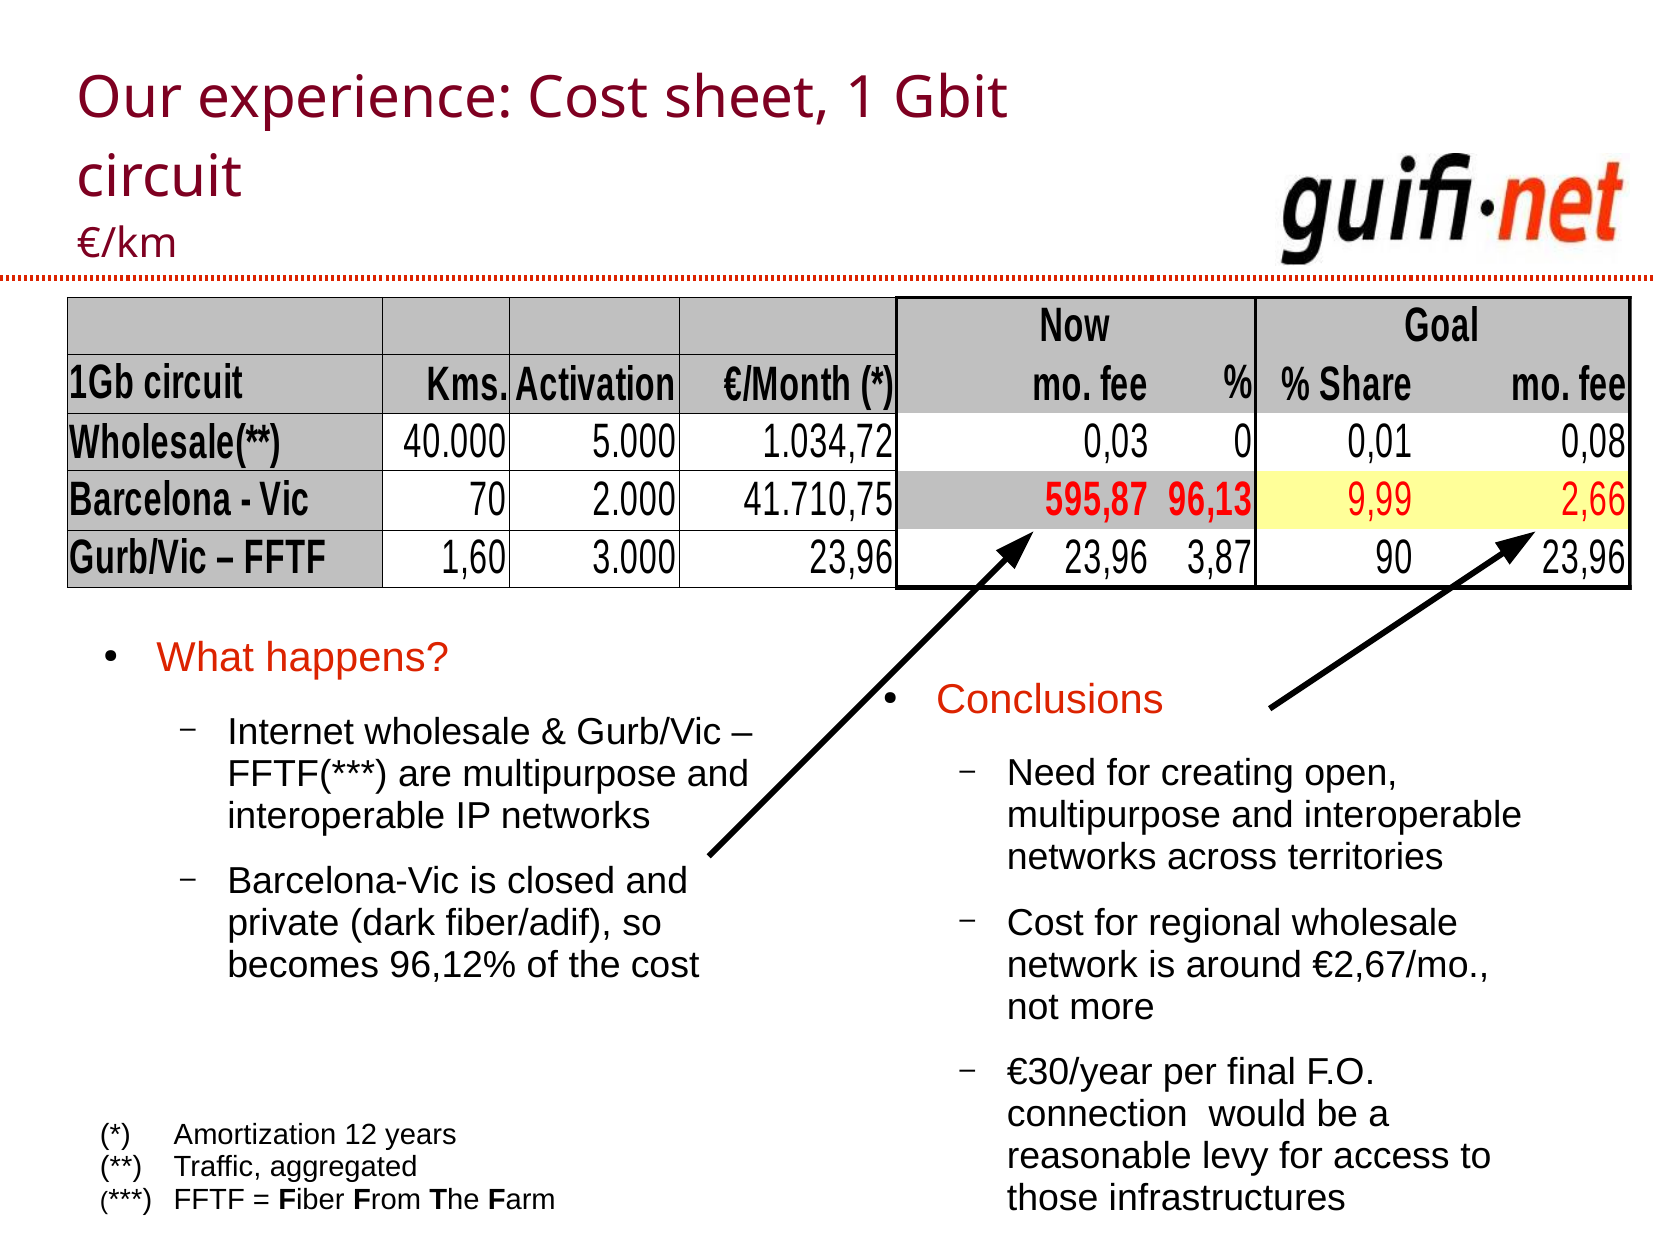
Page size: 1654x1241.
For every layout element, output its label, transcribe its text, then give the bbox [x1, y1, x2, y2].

picture [1275, 153, 1630, 266]
list Conclusions Need for creating open, multipurpose and interoperable networks across territories Cost for regional wholesale network is around €2,67/mo., not more €30/year per final F.O. connection would be a reasonable levy for access to those infrastructures [862, 675, 1548, 1219]
text_box (*) Amortization 12 years (**) Traffic, aggregated (***) FFTF = Fiber From The Farm [85, 1110, 571, 1224]
list What happens? Internet wholesale & Gurb/Vic – FFTF(***) are multipurpose and interoperable IP networks Barcelona-Vic is closed and private (dark fiber/adif), so becomes 96,12% of the cost [82, 634, 768, 1010]
title Our experience: Cost sheet, 1 Gbit circuit €/km [76, 58, 1093, 267]
chart [66, 296, 1632, 592]
